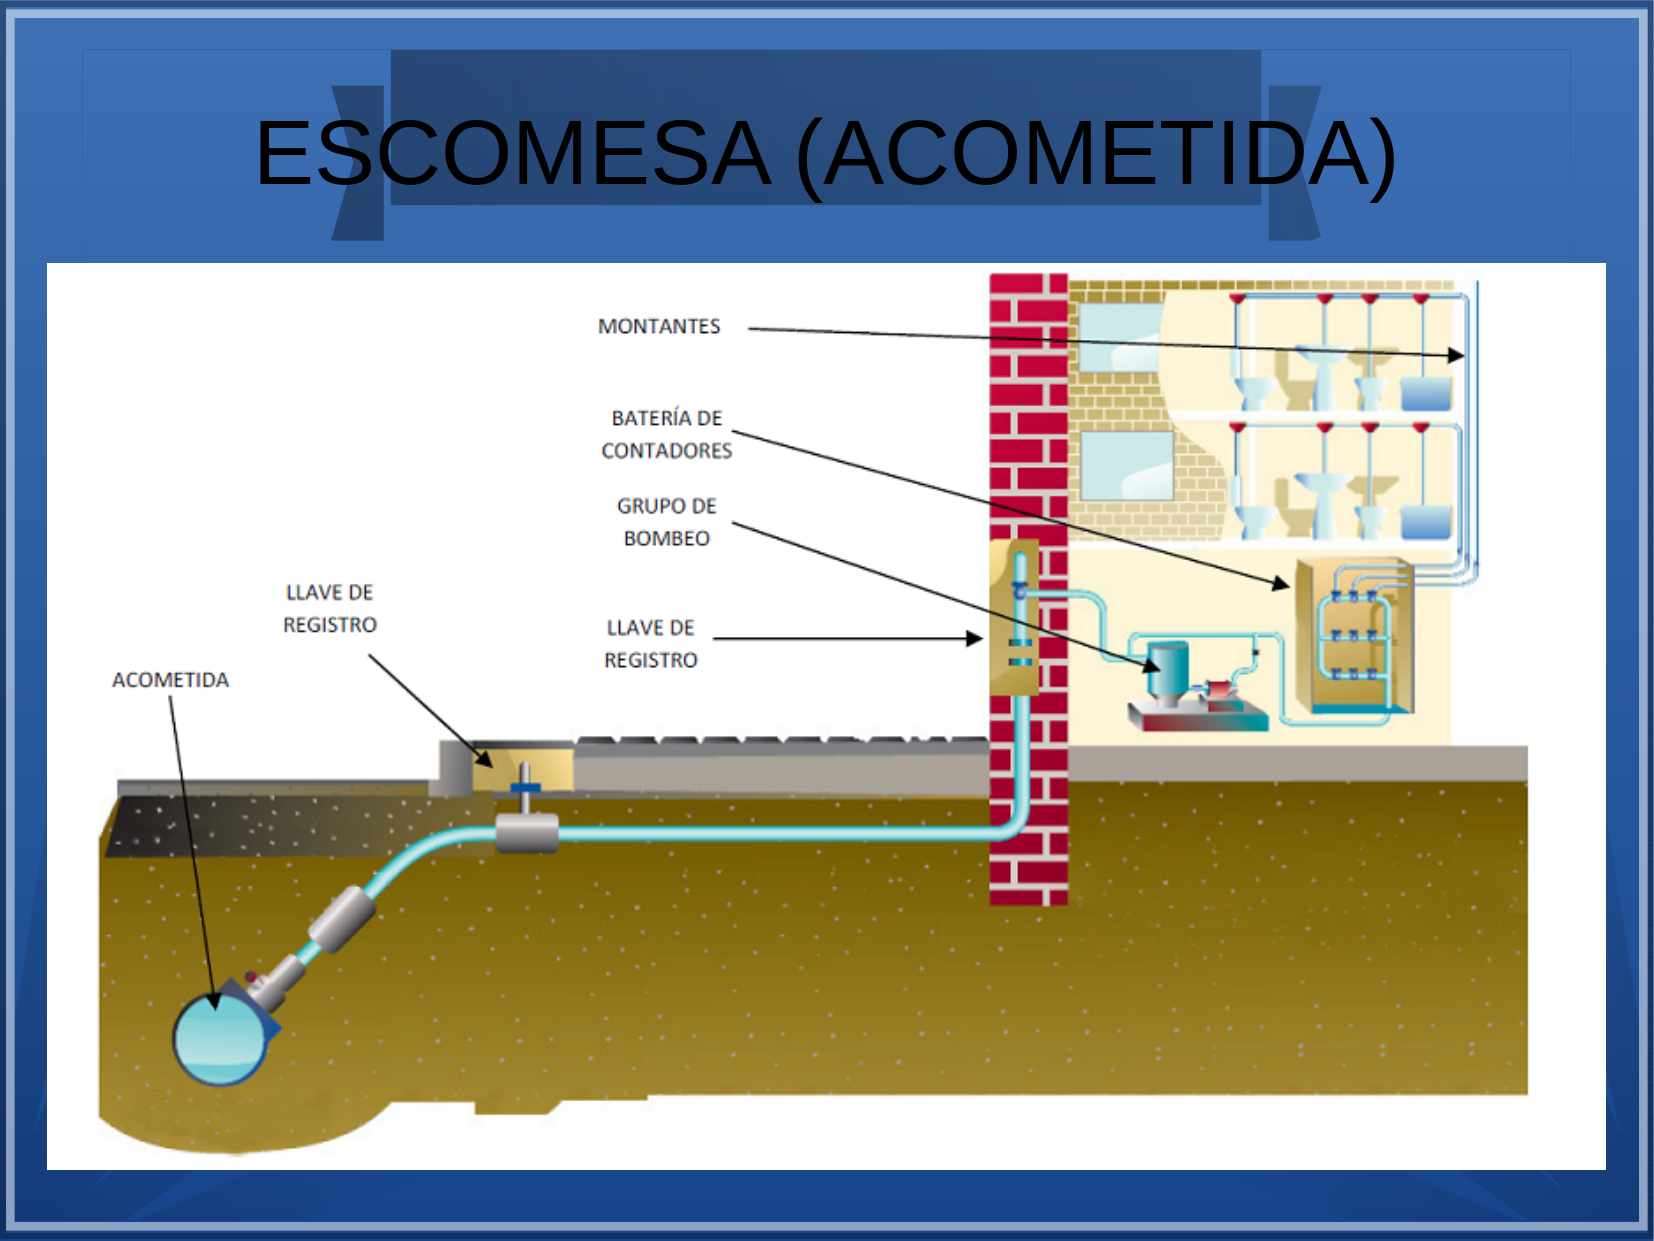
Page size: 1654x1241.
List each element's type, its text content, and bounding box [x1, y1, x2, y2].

picture [47, 263, 1606, 1170]
title ESCOMESA (ACOMETIDA) [82, 49, 1571, 257]
